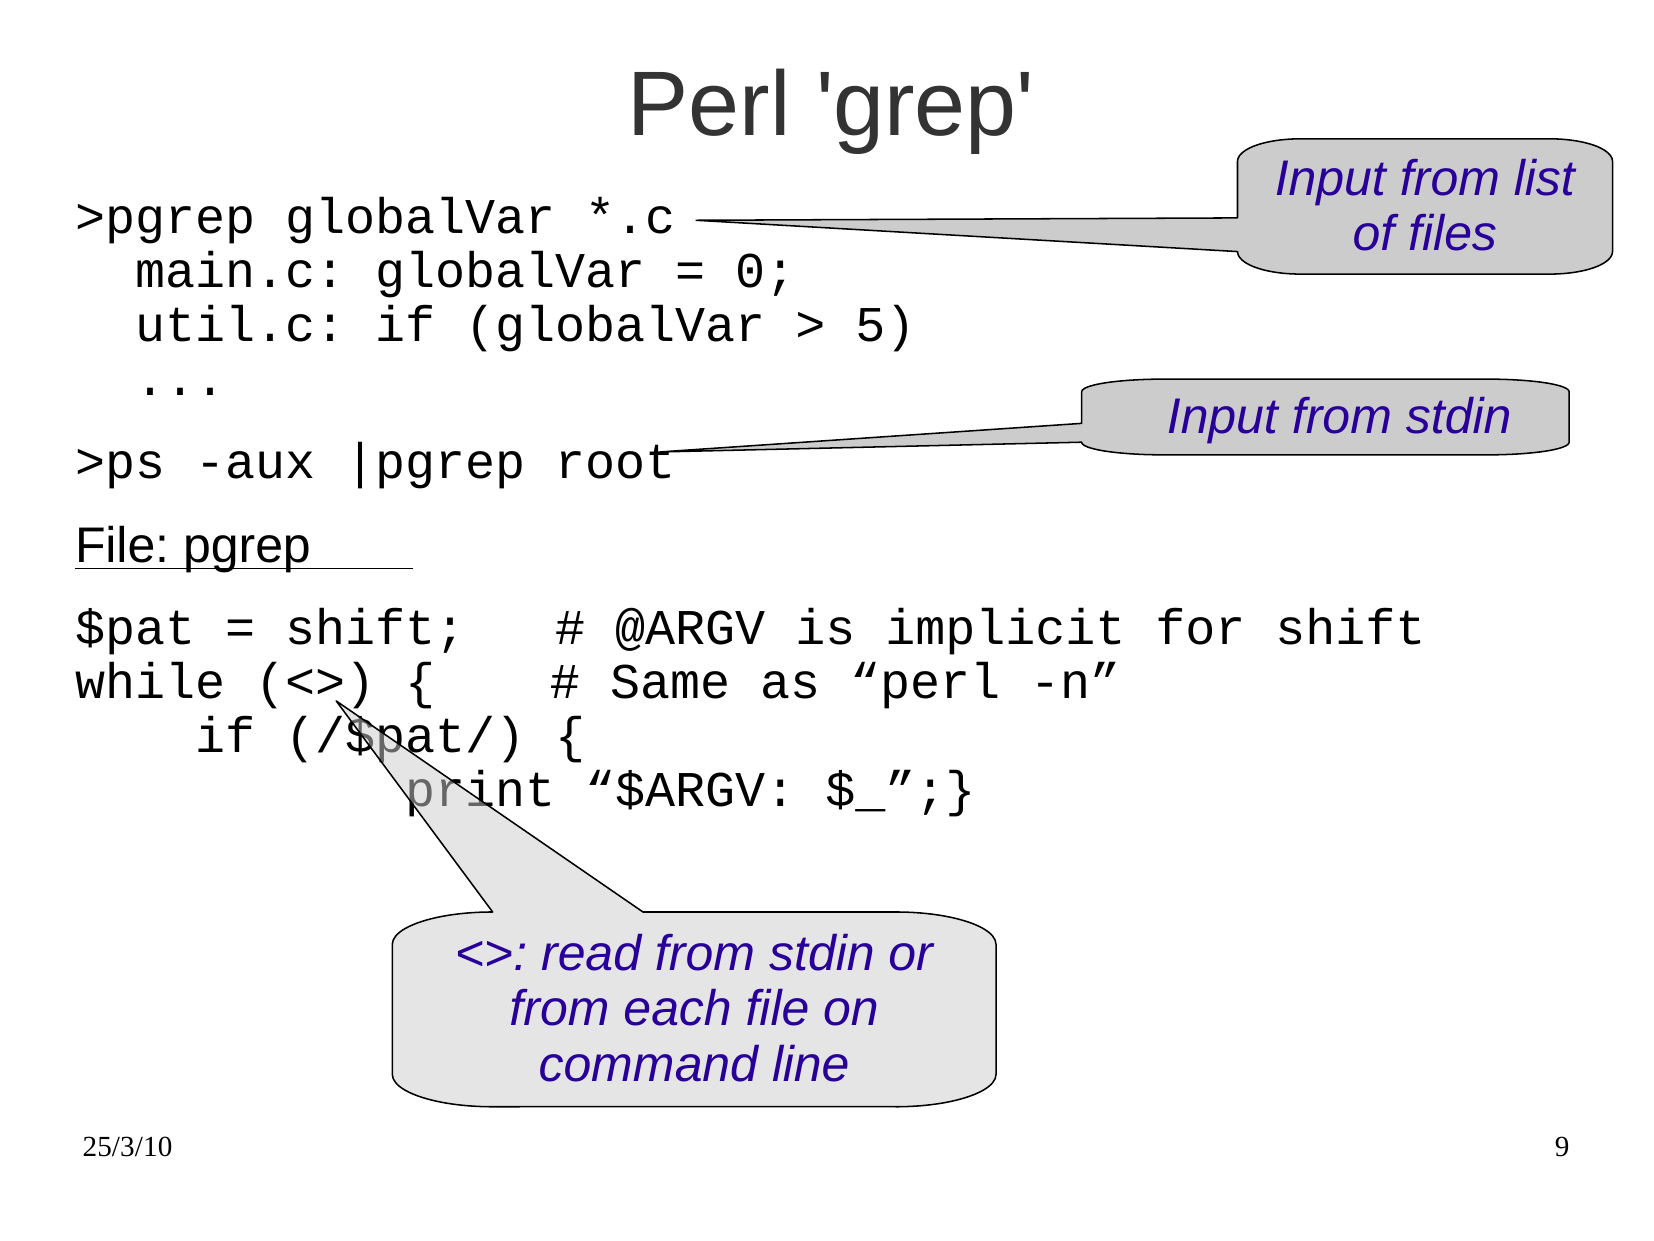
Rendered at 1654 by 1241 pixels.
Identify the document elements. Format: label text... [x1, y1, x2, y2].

text_box Input from stdin [659, 379, 1570, 455]
text_box Input from list of files [696, 138, 1613, 275]
title Perl 'grep' [125, 0, 1538, 191]
list >pgrep globalVar *.c main.c: globalVar = 0; util.c: if (globalVar > 5) ... >ps -aux |pgrep root File: pgrep $pat = shift; # @ARGV is implicit for shift while (<>) { # Same as “perl -n” if (/$pat/) { print “$ARGV: $_”;} [75, 191, 1614, 1058]
text_box <>: read from stdin or from each file on command line [336, 700, 997, 1107]
